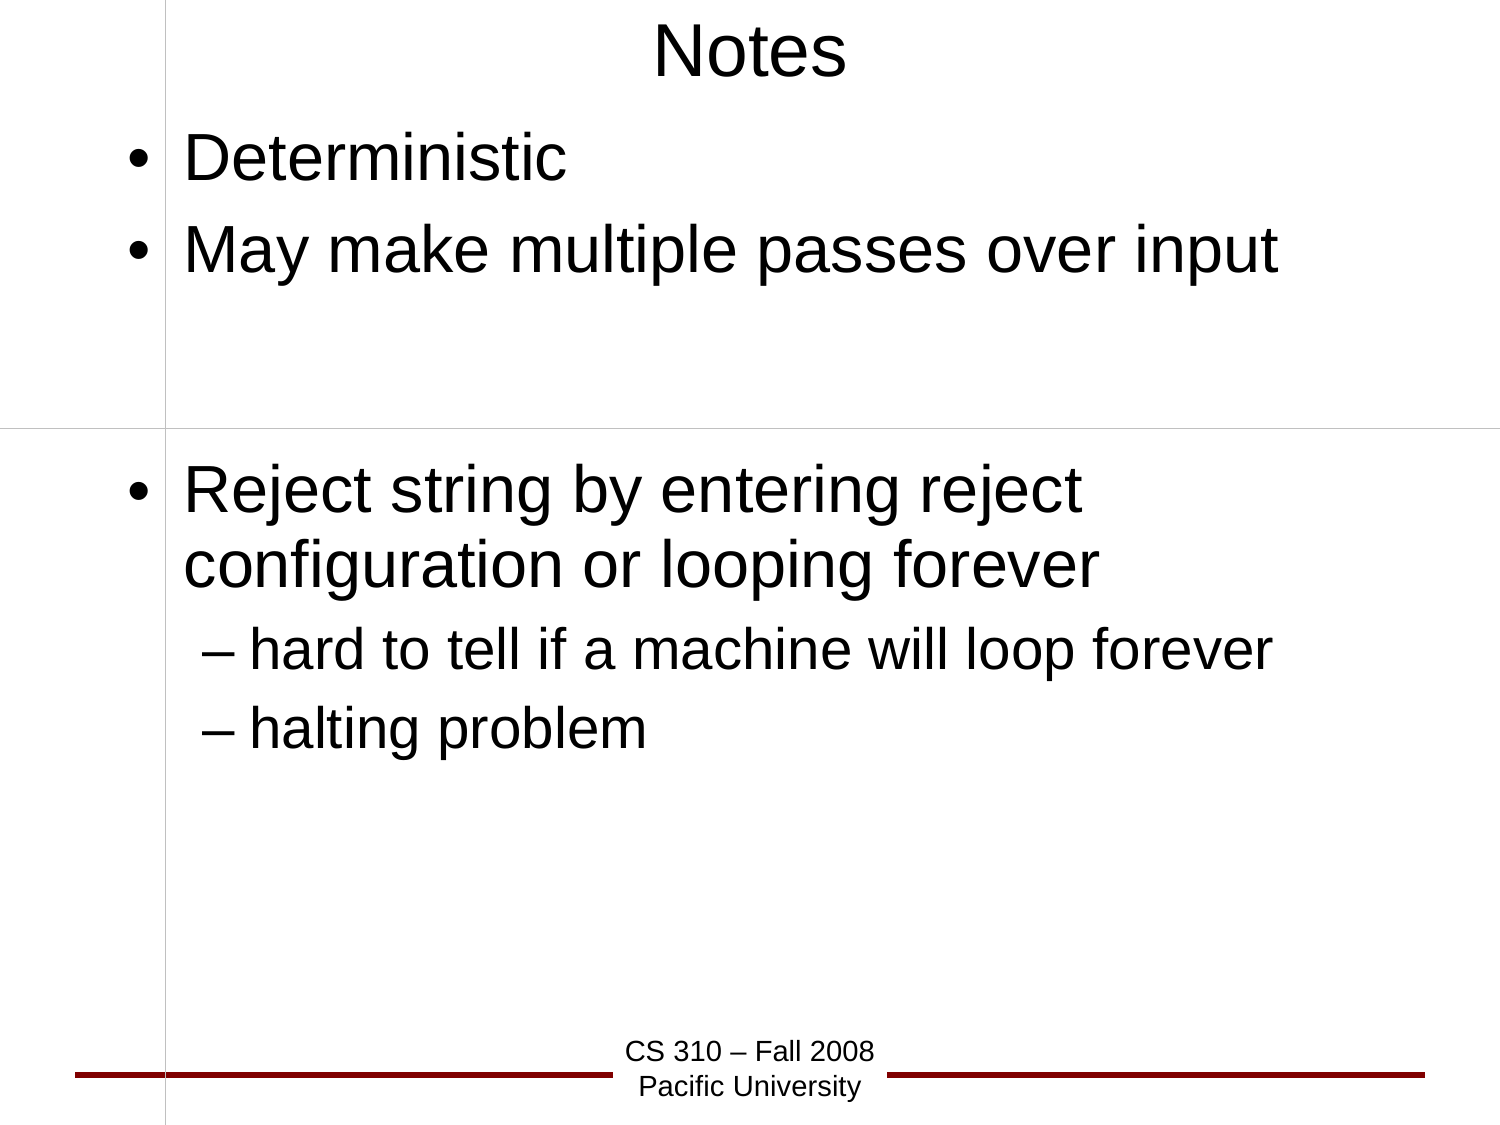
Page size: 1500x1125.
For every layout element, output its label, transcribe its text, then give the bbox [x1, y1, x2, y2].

list Deterministic May make multiple passes over input Reject string by entering reject configuration or looping forever hard to tell if a machine will loop forever halting problem [112, 112, 1388, 1001]
title Notes [112, 0, 1388, 100]
